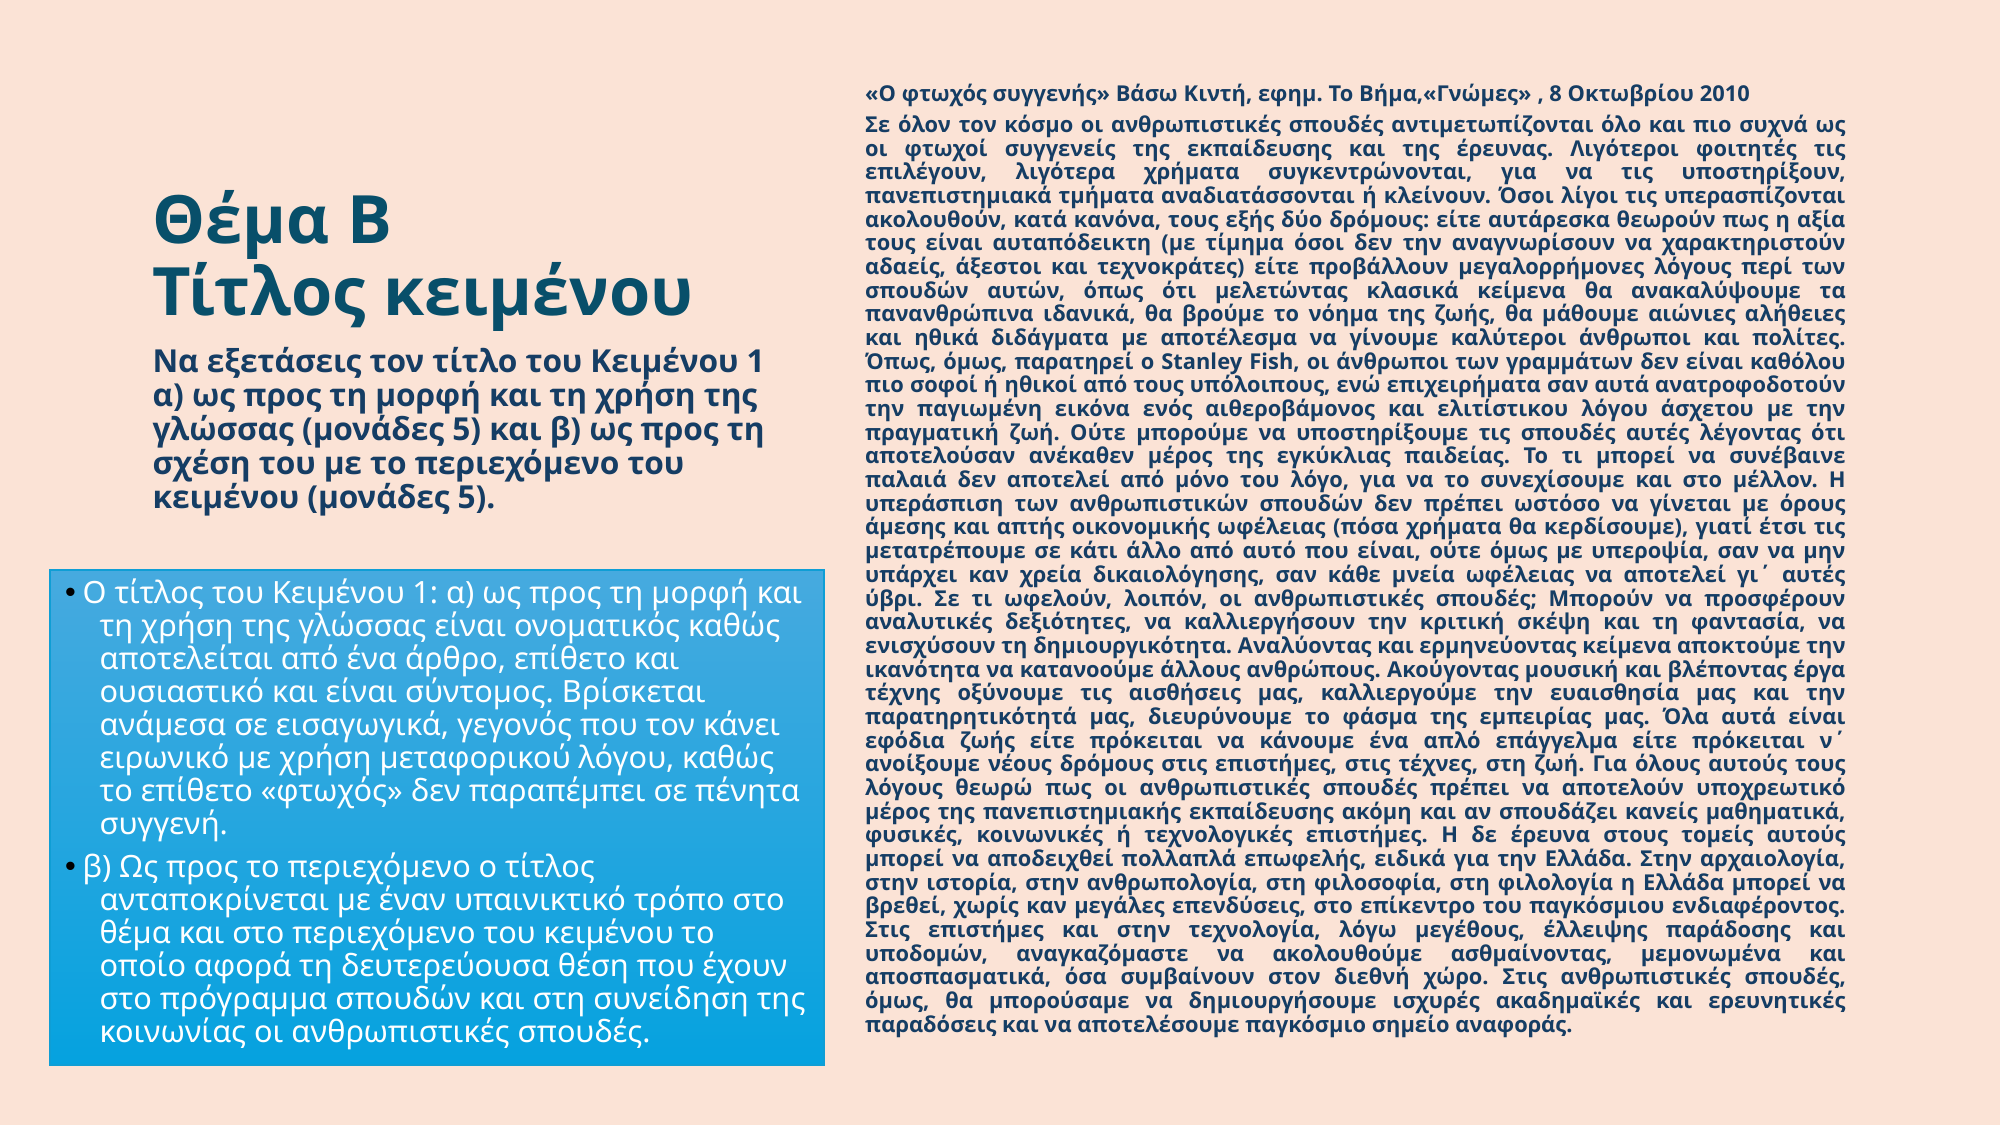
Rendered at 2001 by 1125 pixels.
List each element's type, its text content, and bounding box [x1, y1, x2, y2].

list Να εξετάσεις τον τίτλο του Κειμένου 1 α) ως προς τη μορφή και τη χρήση της γλώσσας (μονάδες 5) και β) ως προς τη σχέση του με το περιεχόμενο του κειμένου (μονάδες 5). [137, 337, 783, 548]
text_box Ο τίτλος του Κειμένου 1: α) ως προς τη μορφή και τη χρήση της γλώσσας είναι ονοματικός καθώς αποτελείται από ένα άρθρο, επίθετο και ουσιαστικό και είναι σύντομος. Βρίσκεται ανάμεσα σε εισαγωγικά, γεγονός που τον κάνει ειρωνικό με χρήση μεταφορικού λόγου, καθώς το επίθετο «φτωχός» δεν παραπέμπει σε πένητα συγγενή. β) Ως προς το περιεχόμενο ο τίτλος ανταποκρίνεται με έναν υπαινικτικό τρόπο στο θέμα και στο περιεχόμενο του κειμένου το οποίο αφορά τη δευτερεύουσα θέση που έχουν στο πρόγραμμα σπουδών και στη συνείδηση της κοινωνίας οι ανθρωπιστικές σπουδές. [50, 570, 824, 1065]
title Θέμα Β Τίτλος κειμένου [137, 75, 783, 337]
list «Ο φτωχός συγγενής» Βάσω Κιντή, εφημ. Το Βήμα,«Γνώμες» , 8 Οκτωβρίου 2010 Σε όλον τον κόσμο οι ανθρωπιστικές σπουδές αντιμετωπίζονται όλο και πιο συχνά ως οι φτωχοί συγγενείς της εκπαίδευσης και της έρευνας. Λιγότεροι φοιτητές τις επιλέγουν, λιγότερα χρήματα συγκεντρώνονται, για να τις υποστηρίξουν, πανεπιστημιακά τμήματα αναδιατάσσονται ή κλείνουν. Όσοι λίγοι τις υπερασπίζονται ακολουθούν, κατά κανόνα, τους εξής δύο δρόμους: είτε αυτάρεσκα θεωρούν πως η αξία τους είναι αυταπόδεικτη (με τίμημα όσοι δεν την αναγνωρίσουν να χαρακτηριστούν αδαείς, άξεστοι και τεχνοκράτες) είτε προβάλλουν μεγαλορρήμονες λόγους περί των σπουδών αυτών, όπως ότι μελετώντας κλασικά κείμενα θα ανακαλύψουμε τα πανανθρώπινα ιδανικά, θα βρούμε το νόημα της ζωής, θα μάθουμε αιώνιες αλήθειες και ηθικά διδάγματα με αποτέλεσμα να γίνουμε καλύτεροι άνθρωποι και πολίτες. Όπως, όμως, παρατηρεί ο Stanley Fish, οι άνθρωποι των γραμμάτων δεν είναι καθόλου πιο σοφοί ή ηθικοί από τους υπόλοιπους, ενώ επιχειρήματα σαν αυτά ανατροφοδοτούν την παγιωμένη εικόνα ενός αιθεροβάμονος και ελιτίστικου λόγου άσχετου με την πραγματική ζωή. Ούτε μπορούμε να υποστηρίξουμε τις σπουδές αυτές λέγοντας ότι αποτελούσαν ανέκαθεν μέρος της εγκύκλιας παιδείας. Το τι μπορεί να συνέβαινε παλαιά δεν αποτελεί από μόνο του λόγο, για να το συνεχίσουμε και στο μέλλον. Η υπεράσπιση των ανθρωπιστικών σπουδών δεν πρέπει ωστόσο να γίνεται με όρους άμεσης και απτής οικονομικής ωφέλειας (πόσα χρήματα θα κερδίσουμε), γιατί έτσι τις μετατρέπουμε σε κάτι άλλο από αυτό που είναι, ούτε όμως με υπεροψία, σαν να μην υπάρχει καν χρεία δικαιολόγησης, σαν κάθε μνεία ωφέλειας να αποτελεί γι΄ αυτές ύβρι. Σε τι ωφελούν, λοιπόν, οι ανθρωπιστικές σπουδές; Μπορούν να προσφέρουν αναλυτικές δεξιότητες, να καλλιεργήσουν την κριτική σκέψη και τη φαντασία, να ενισχύσουν τη δημιουργικότητα. Αναλύοντας και ερμηνεύοντας κείμενα αποκτούμε την ικανότητα να κατανοούμε άλλους ανθρώπους. Ακούγοντας μουσική και βλέποντας έργα τέχνης οξύνουμε τις αισθήσεις μας, καλλιεργούμε την ευαισθησία μας και την παρατηρητικότητά μας, διευρύνουμε το φάσμα της εμπειρίας μας. Όλα αυτά είναι εφόδια ζωής είτε πρόκειται να κάνουμε ένα απλό επάγγελμα είτε πρόκειται ν΄ ανοίξουμε νέους δρόμους στις επιστήμες, στις τέχνες, στη ζωή. Για όλους αυτούς τους λόγους θεωρώ πως οι ανθρωπιστικές σπουδές πρέπει να αποτελούν υποχρεωτικό μέρος της πανεπιστημιακής εκπαίδευσης ακόμη και αν σπουδάζει κανείς μαθηματικά, φυσικές, κοινωνικές ή τεχνολογικές επιστήμες. Η δε έρευνα στους τομείς αυτούς μπορεί να αποδειχθεί πολλαπλά επωφελής, ειδικά για την Ελλάδα. Στην αρχαιολογία, στην ιστορία, στην ανθρωπολογία, στη φιλοσοφία, στη φιλολογία η Ελλάδα μπορεί να βρεθεί, χωρίς καν μεγάλες επενδύσεις, στο επίκεντρο του παγκόσμιου ενδιαφέροντος. Στις επιστήμες και στην τεχνολογία, λόγω μεγέθους, έλλειψης παράδοσης και υποδομών, αναγκαζόμαστε να ακολουθούμε ασθμαίνοντας, μεμονωμένα και αποσπασματικά, όσα συμβαίνουν στον διεθνή χώρο. Στις ανθρωπιστικές σπουδές, όμως, θα μπορούσαμε να δημιουργήσουμε ισχυρές ακαδημαϊκές και ερευνητικές παραδόσεις και να αποτελέσουμε παγκόσμιο σημείο αναφοράς. [850, 75, 1863, 1095]
